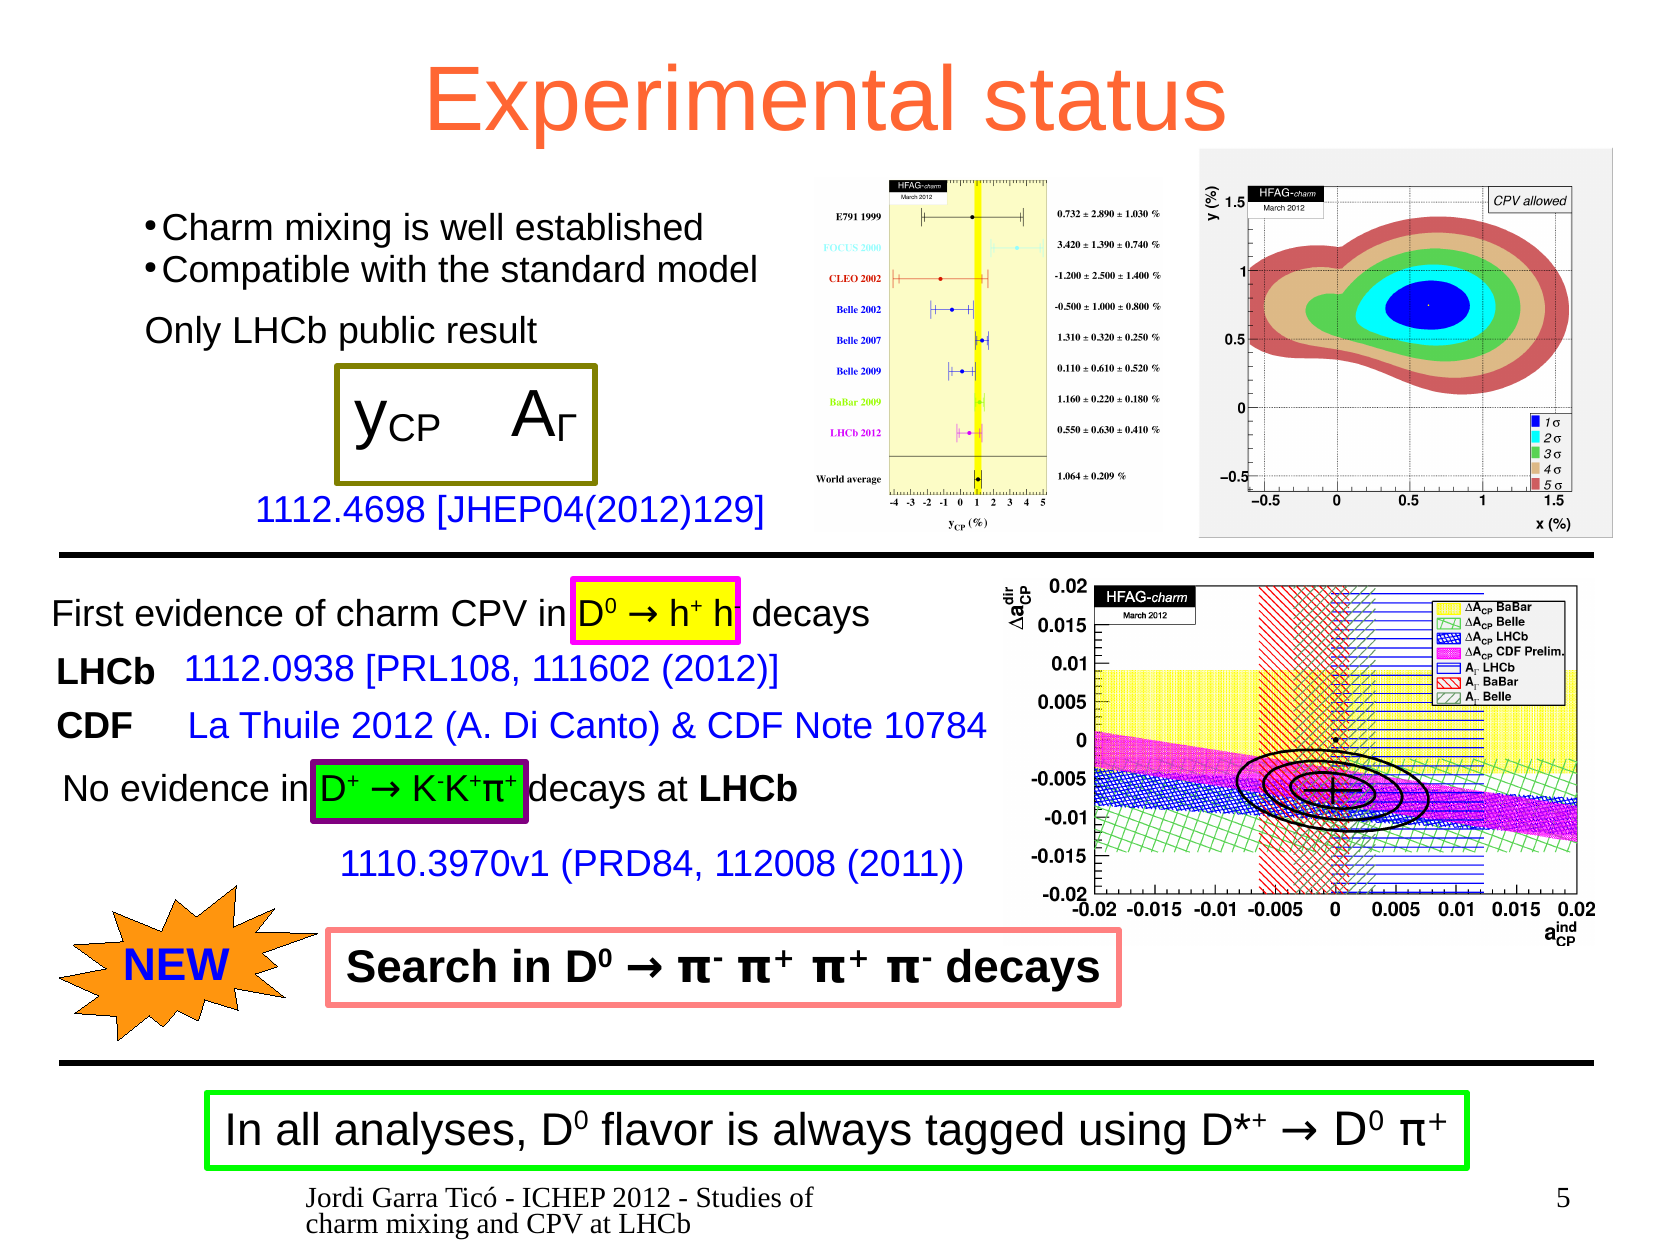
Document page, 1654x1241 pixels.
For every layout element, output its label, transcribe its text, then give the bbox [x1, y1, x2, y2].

text_box LHCb [41, 643, 171, 701]
picture [814, 177, 1163, 532]
text_box [572, 578, 739, 584]
picture [1003, 578, 1595, 946]
text_box No evidence in D+ → K-K+π+ decays at LHCb [47, 758, 814, 818]
text_box 1112.0938 [PRL108, 111602 (2012)] [169, 640, 795, 697]
text_box In all analyses, D0 flavor is always tagged using D*+ → D0 π+ [206, 1092, 1466, 1168]
picture [1198, 147, 1613, 538]
text_box yCP AΓ [336, 366, 596, 484]
text_box 1112.4698 [JHEP04(2012)129] [240, 480, 780, 538]
text_box NEW [59, 885, 318, 1041]
text_box Charm mixing is well established Compatible with the standard model [129, 198, 773, 298]
text_box 1110.3970v1 (PRD84, 112008 (2011)) [324, 834, 980, 892]
text_box Search in D0 → π- π+ π+ π- decays [328, 929, 1119, 1006]
text_box La Thuile 2012 (A. Di Canto) & CDF Note 10784 [173, 696, 1004, 754]
text_box CDF [41, 696, 149, 754]
text_box First evidence of charm CPV in D0 → h+ h- decays [36, 584, 885, 644]
text_box Only LHCb public result [129, 302, 553, 359]
title Experimental status [82, 47, 1571, 150]
